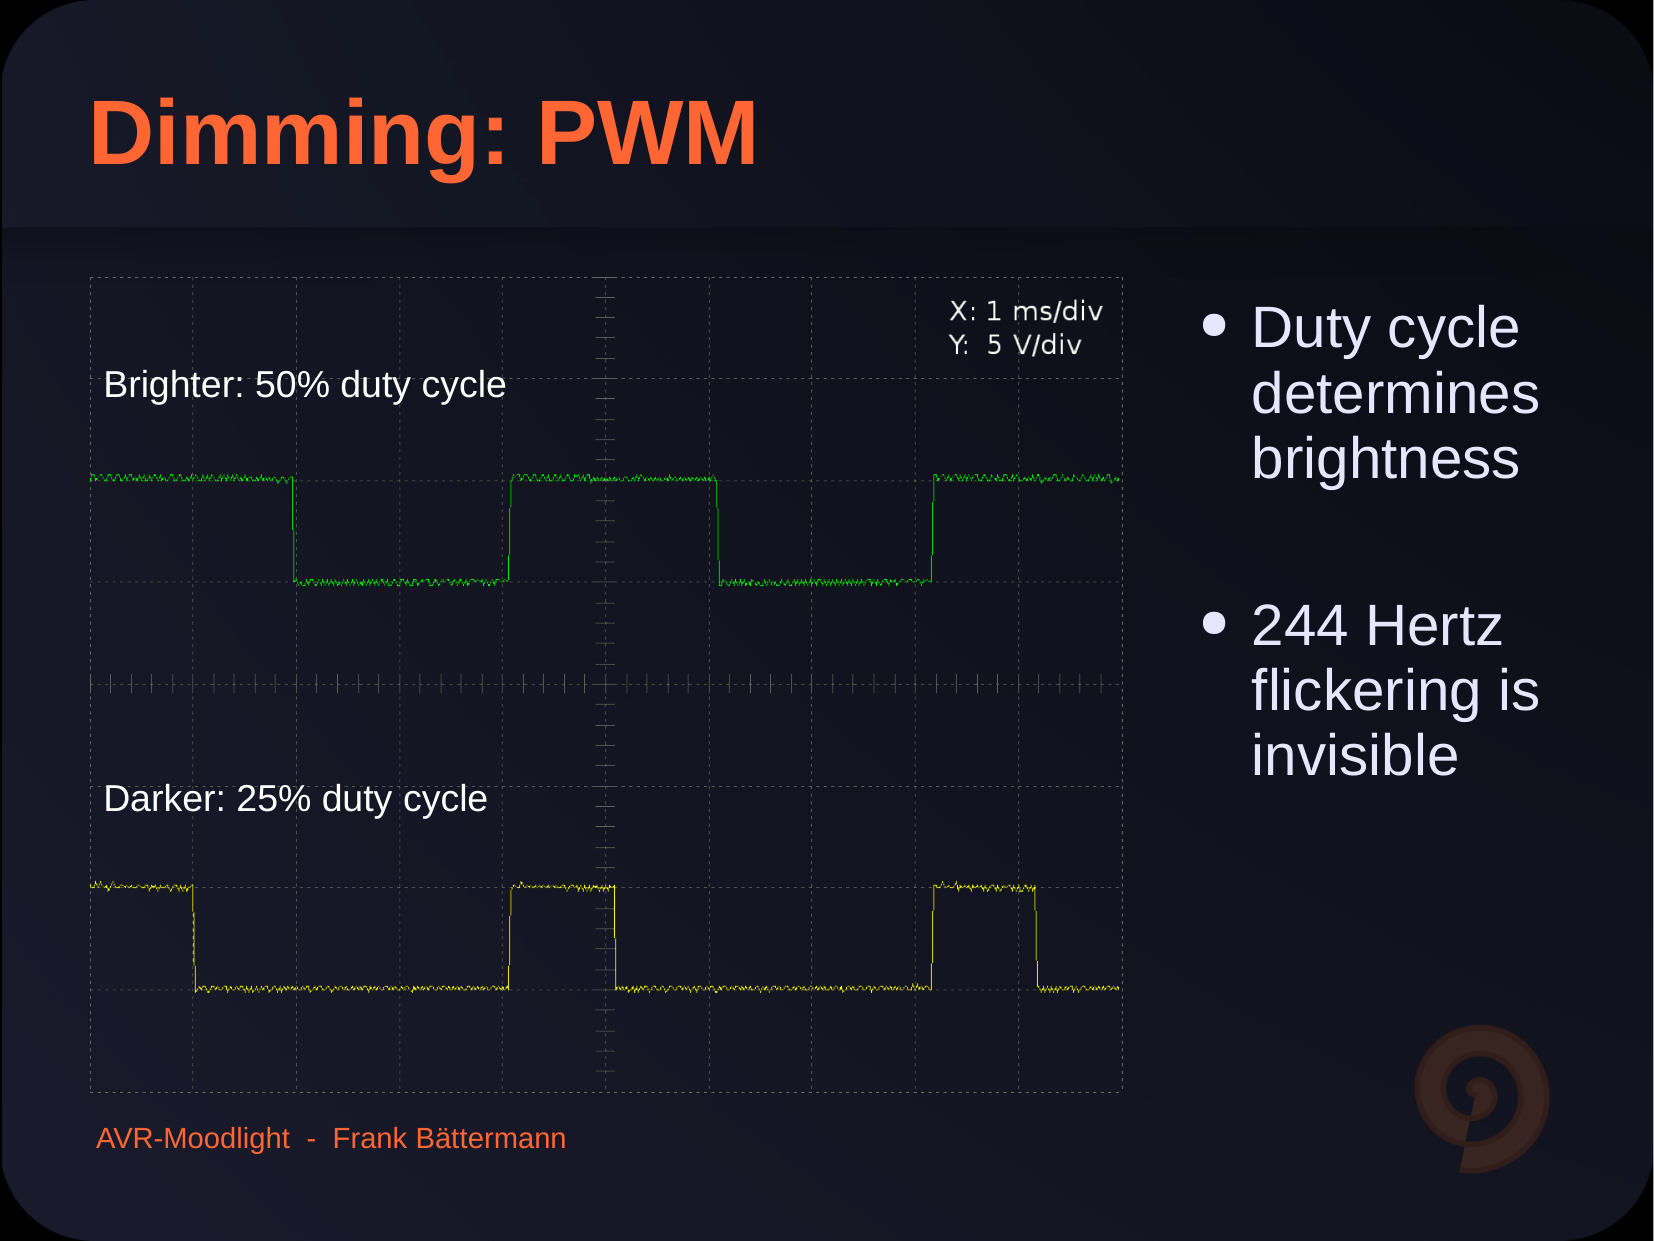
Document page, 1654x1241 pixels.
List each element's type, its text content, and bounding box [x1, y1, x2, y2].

text_box Brighter: 50% duty cycle [88, 356, 562, 414]
list Duty cycle determines brightness 244 Hertz flickering is invisible [1181, 295, 1565, 1093]
text_box Darker: 25% duty cycle [88, 769, 562, 827]
picture [0, 0, 1654, 1241]
title Dimming: PWM [88, 58, 1595, 207]
